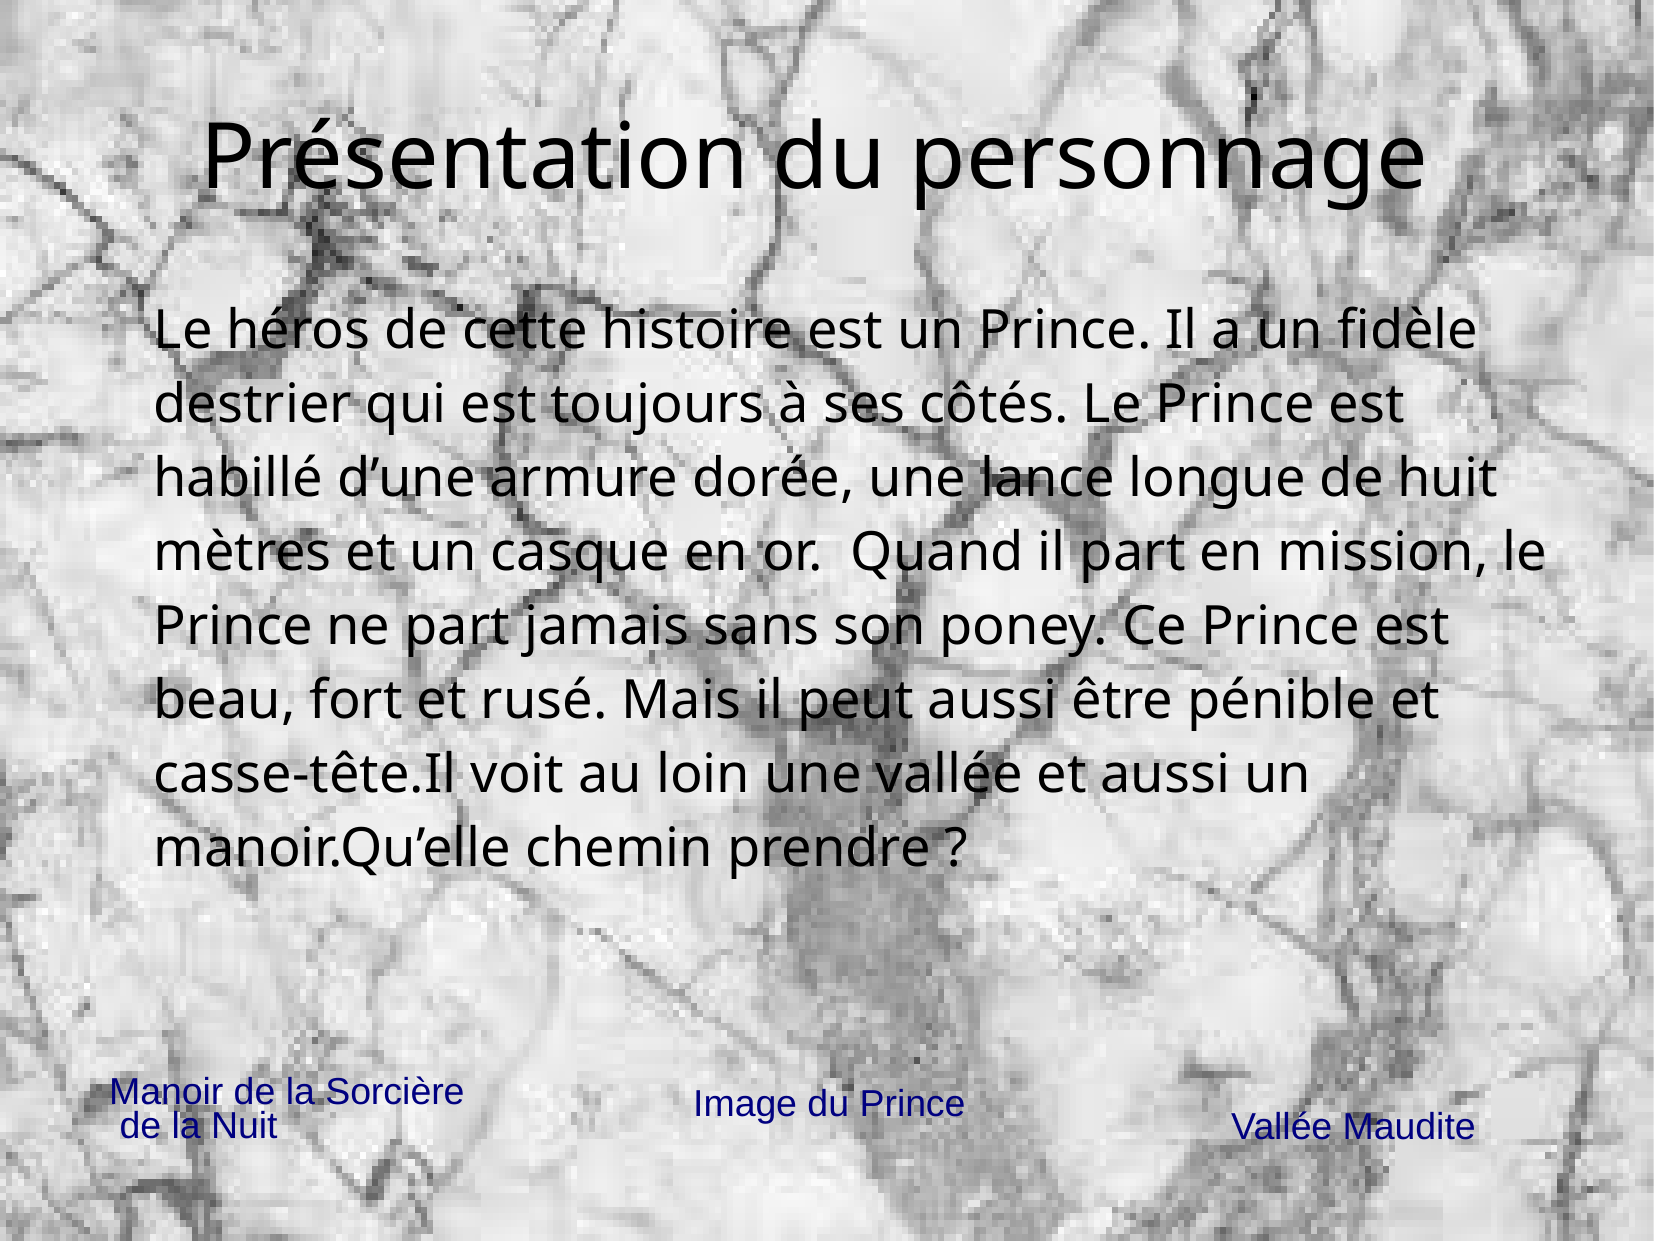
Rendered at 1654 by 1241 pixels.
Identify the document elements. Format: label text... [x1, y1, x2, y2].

text_box Image du Prince [507, 1074, 981, 1132]
text_box Vallée Maudite [1216, 1098, 1583, 1155]
list Le héros de cette histoire est un Prince. Il a un fidèle destrier qui est toujours à ses côtés. Le Prince est habillé d’une armure dorée, une lance longue de huit mètres et un casque en or. Quand il part en mission, le Prince ne part jamais sans son poney. Ce Prince est beau, fort et rusé. Mais il peut aussi être pénible et casse-tête.Il voit au loin une vallée et aussi un manoir.Qu’elle chemin prendre ? [82, 290, 1571, 1010]
title Présentation du personnage [82, 49, 1571, 257]
picture [0, 0, 1654, 1241]
text_box Manoir de la Sorcière de la Nuit [94, 1062, 485, 1120]
